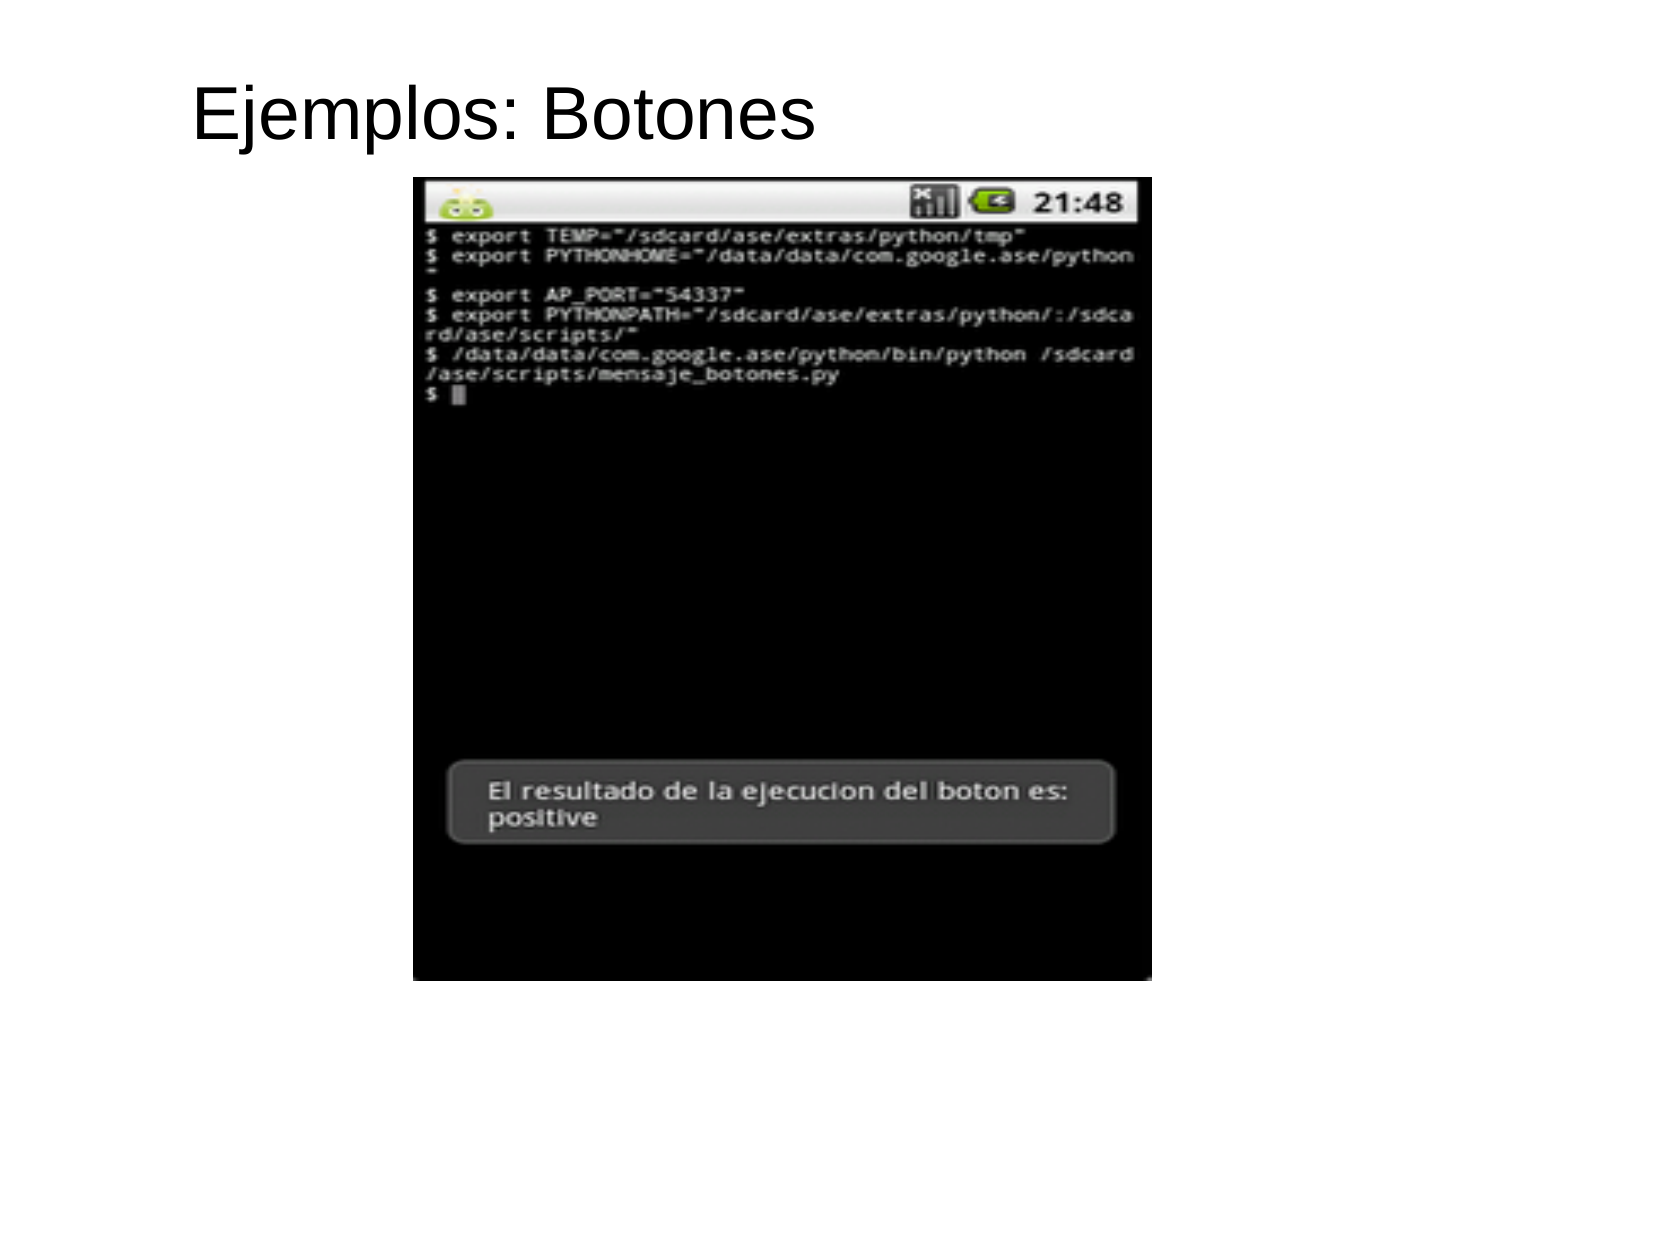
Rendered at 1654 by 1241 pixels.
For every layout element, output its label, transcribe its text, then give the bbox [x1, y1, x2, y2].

text_box Ejemplos: Botones [177, 64, 1536, 163]
picture [413, 177, 1152, 981]
